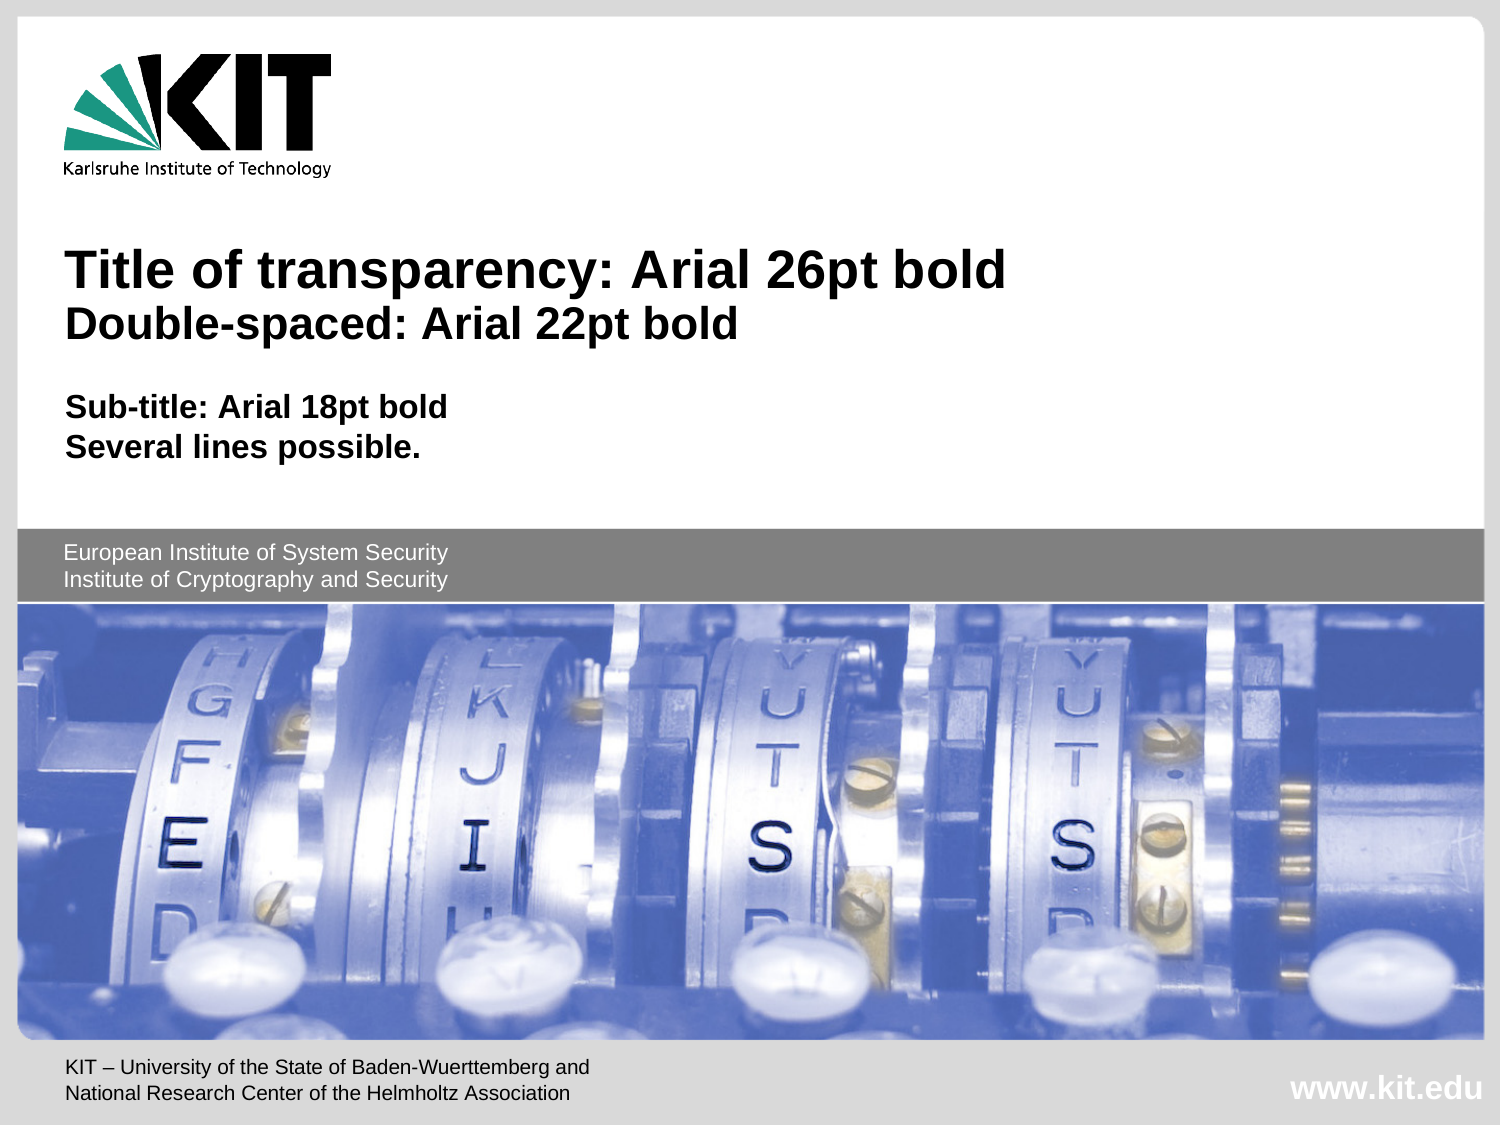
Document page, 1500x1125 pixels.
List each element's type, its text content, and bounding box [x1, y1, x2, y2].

picture [0, 0, 1500, 1125]
text_box Title of transparency: Arial 26pt bold Double-spaced: Arial 22pt bold [64, 231, 1442, 351]
text_box Sub-title: Arial 18pt bold Several lines possible. [65, 385, 1439, 488]
